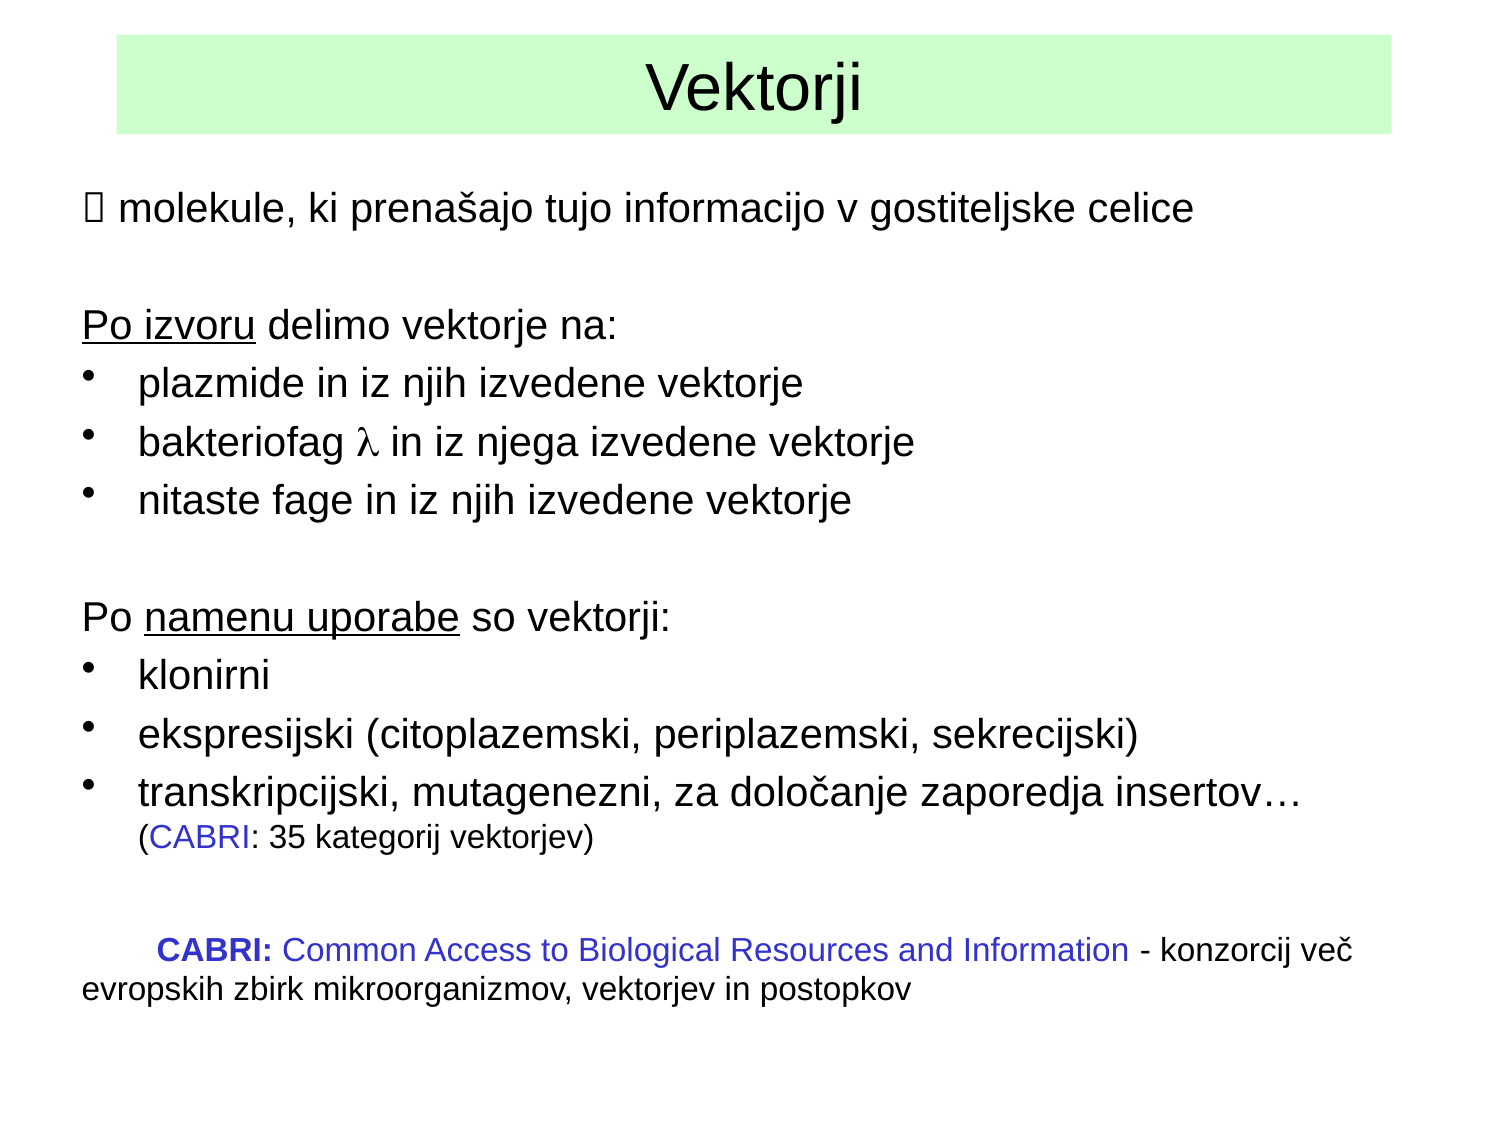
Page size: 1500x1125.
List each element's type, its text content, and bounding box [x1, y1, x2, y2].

title Vektorji [116, 34, 1392, 134]
list  molekule, ki prenašajo tujo informacijo v gostiteljske celice Po izvoru delimo vektorje na: plazmide in iz njih izvedene vektorje bakteriofag l in iz njega izvedene vektorje nitaste fage in iz njih izvedene vektorje Po namenu uporabe so vektorji: klonirni ekspresijski (citoplazemski, periplazemski, sekrecijski) transkripcijski, mutagenezni, za določanje zaporedja insertov… (CABRI: 35 kategorij vektorjev) CABRI: Common Access to Biological Resources and Information - konzorcij več evropskih zbirk mikroorganizmov, vektorjev in postopkov [66, 173, 1450, 1091]
